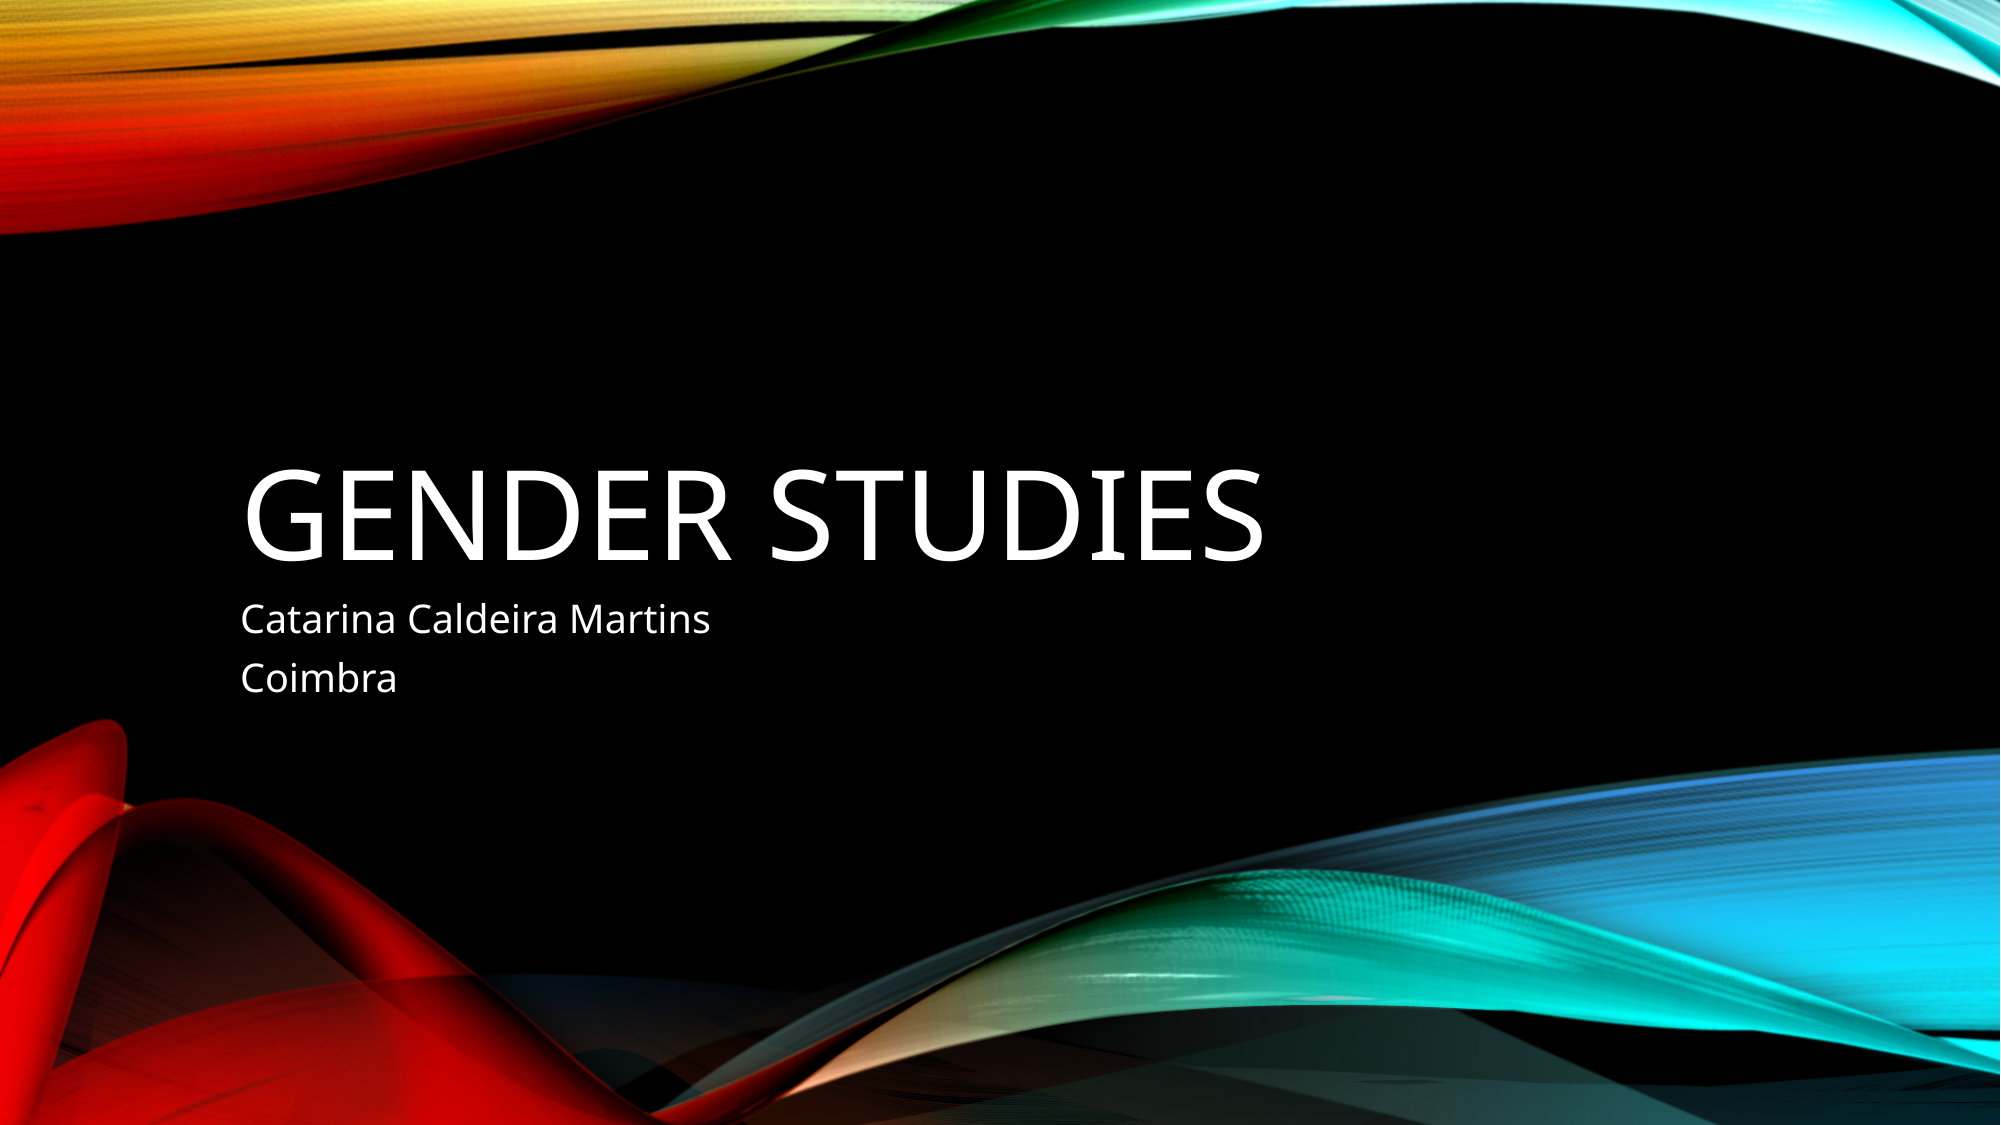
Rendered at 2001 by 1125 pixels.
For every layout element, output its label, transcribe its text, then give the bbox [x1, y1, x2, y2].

title Gender Studies [225, 295, 1776, 595]
subtitle Catarina Caldeira Martins Coimbra [225, 595, 1776, 709]
